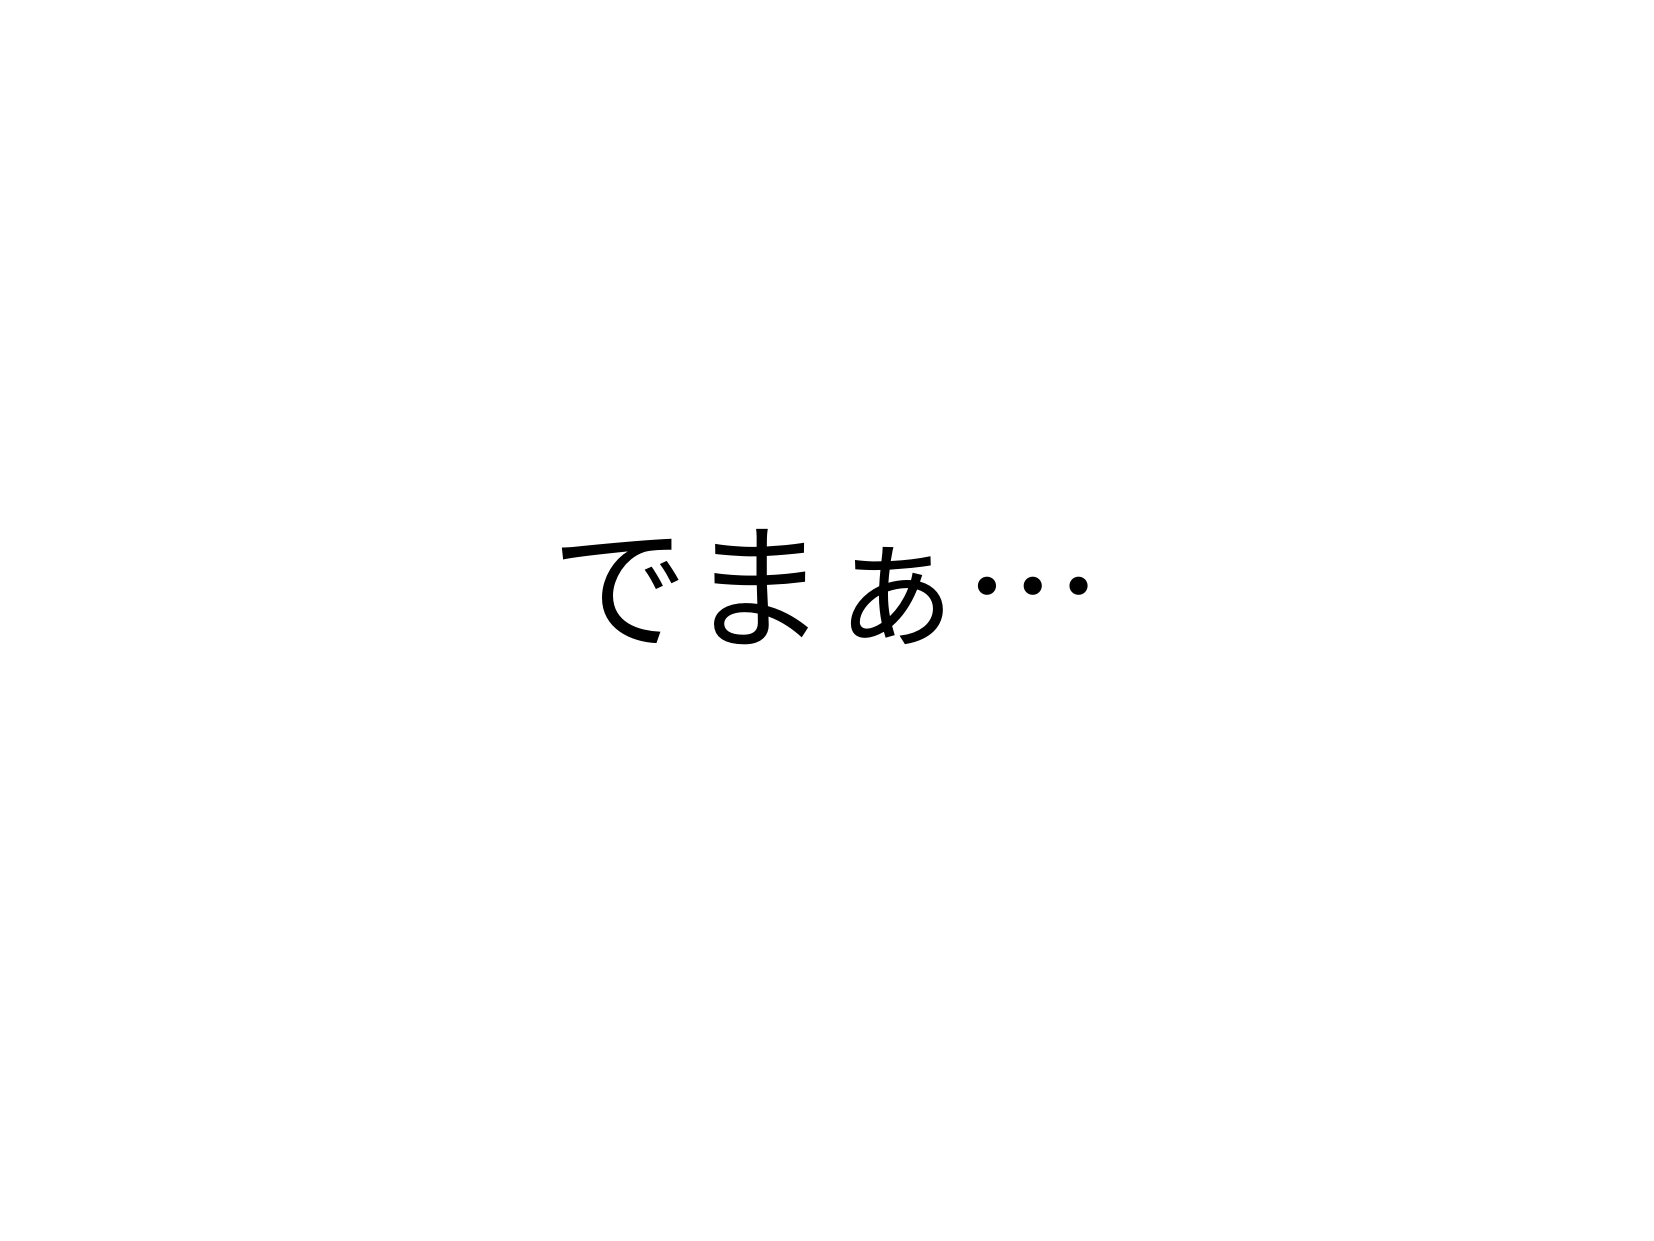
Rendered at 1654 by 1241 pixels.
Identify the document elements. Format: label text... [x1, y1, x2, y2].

subtitle でまぁ… [82, 56, 1571, 1102]
